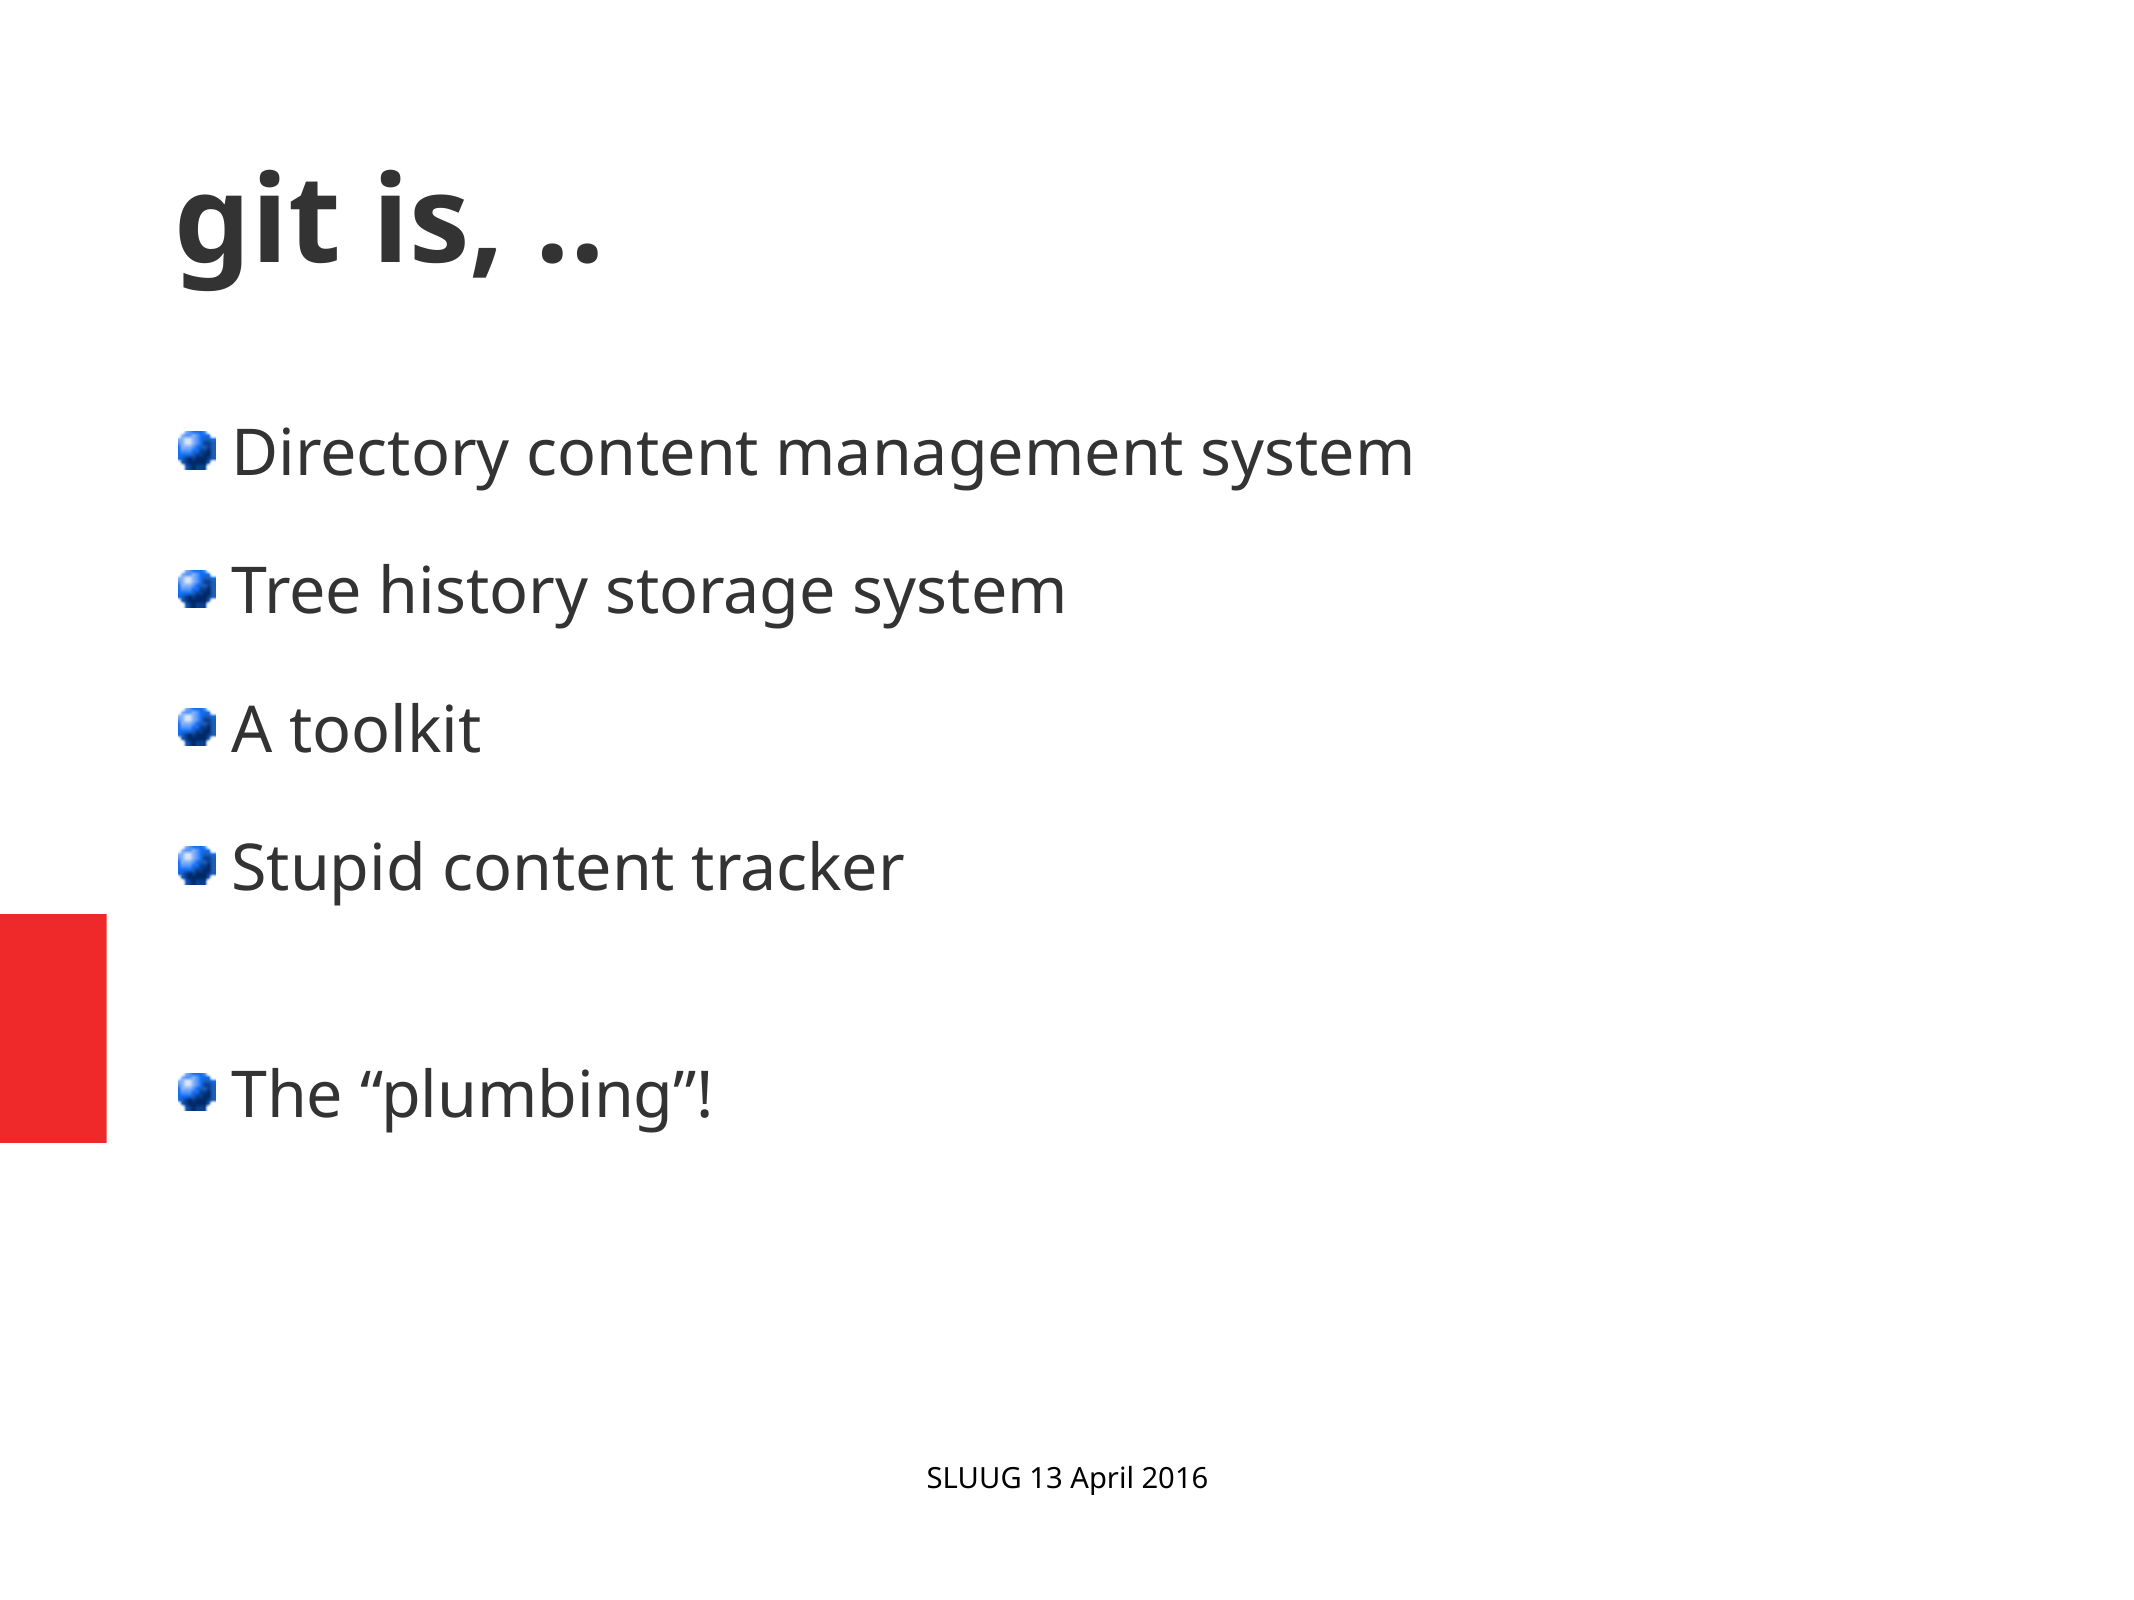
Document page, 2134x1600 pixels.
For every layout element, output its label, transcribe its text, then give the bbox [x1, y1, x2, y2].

list Directory content management system Tree history storage system A toolkit Stupid content tracker The “plumbing”! [160, 406, 1974, 1335]
title git is, .. [174, 62, 1988, 368]
